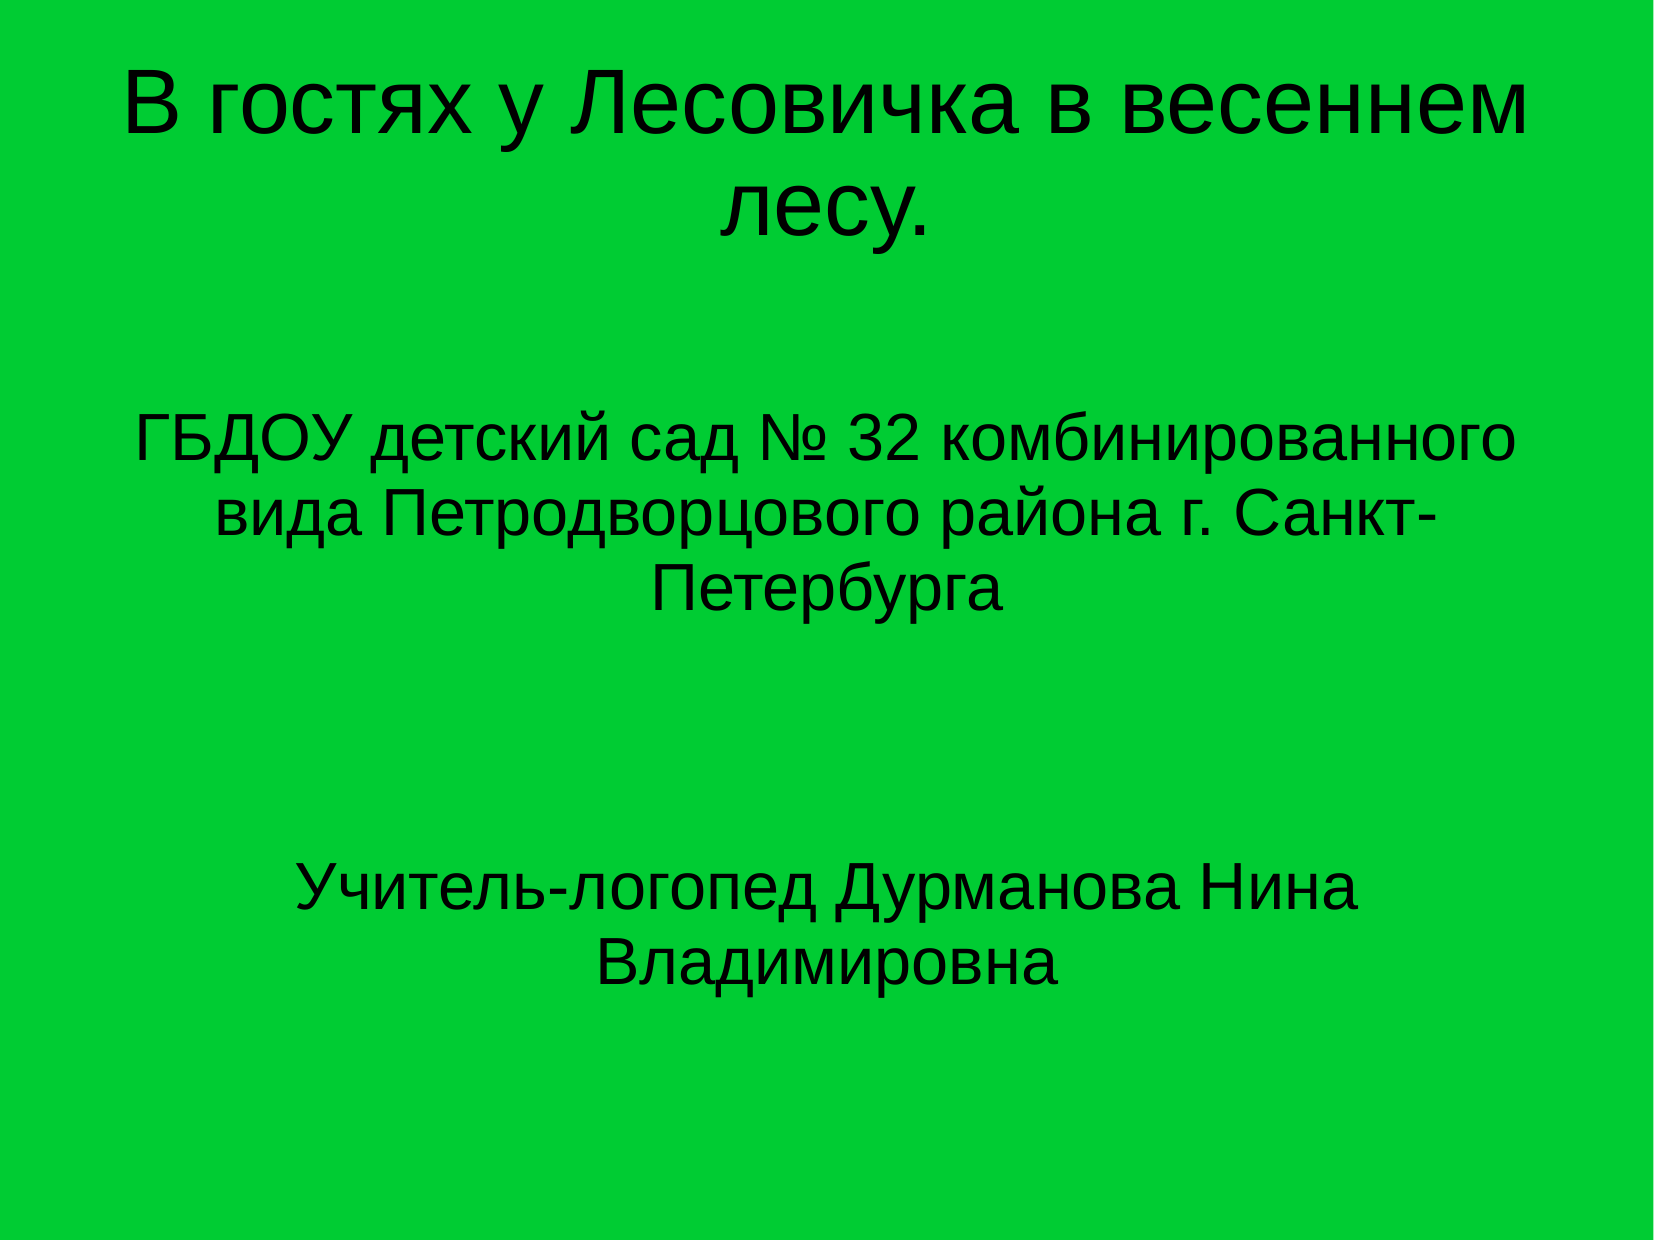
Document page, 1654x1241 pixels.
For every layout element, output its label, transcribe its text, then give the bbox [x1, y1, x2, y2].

title В гостях у Лесовичка в весеннем лесу. [82, 49, 1571, 257]
subtitle ГБДОУ детский сад № 32 комбинированного вида Петродворцового района г. Санкт-Петербурга Учитель-логопед Дурманова Нина Владимировна [82, 290, 1571, 1109]
